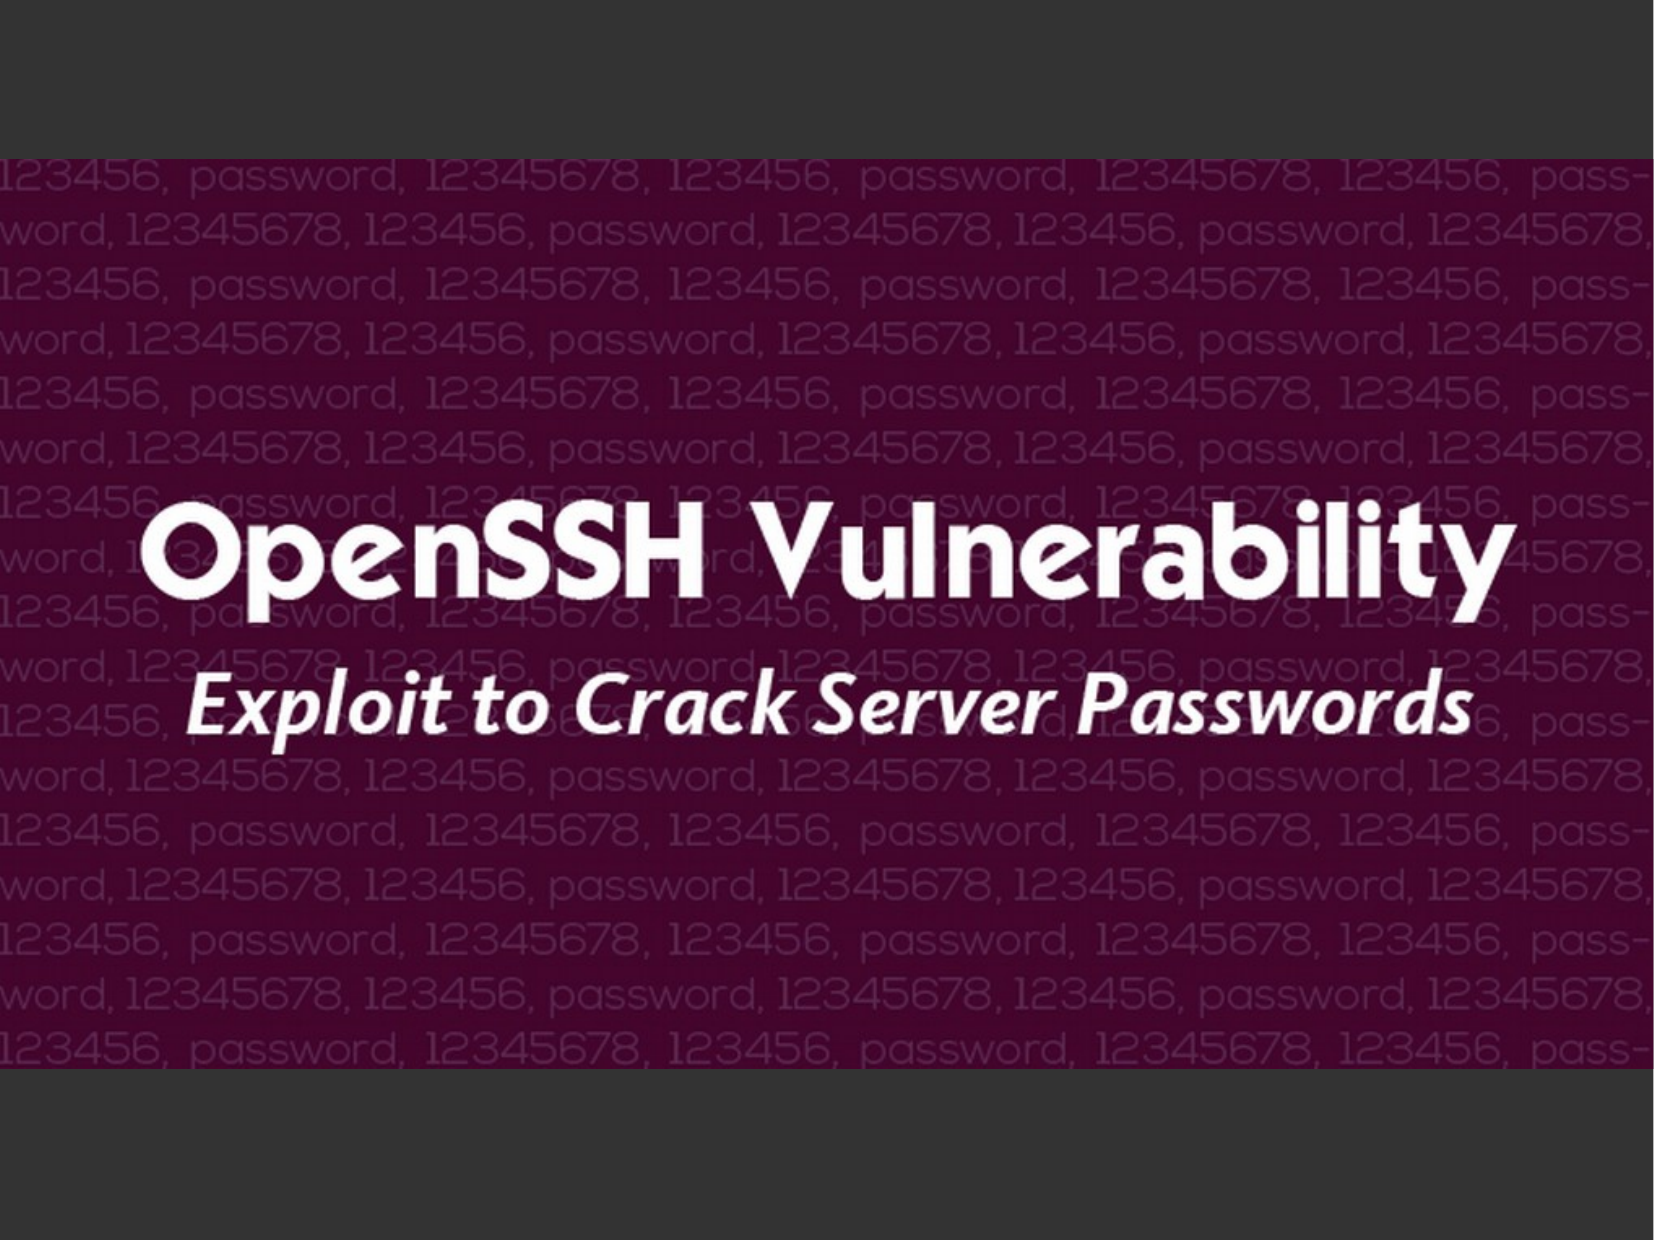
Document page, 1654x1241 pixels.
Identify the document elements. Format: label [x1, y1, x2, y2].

picture [0, 159, 1654, 1069]
